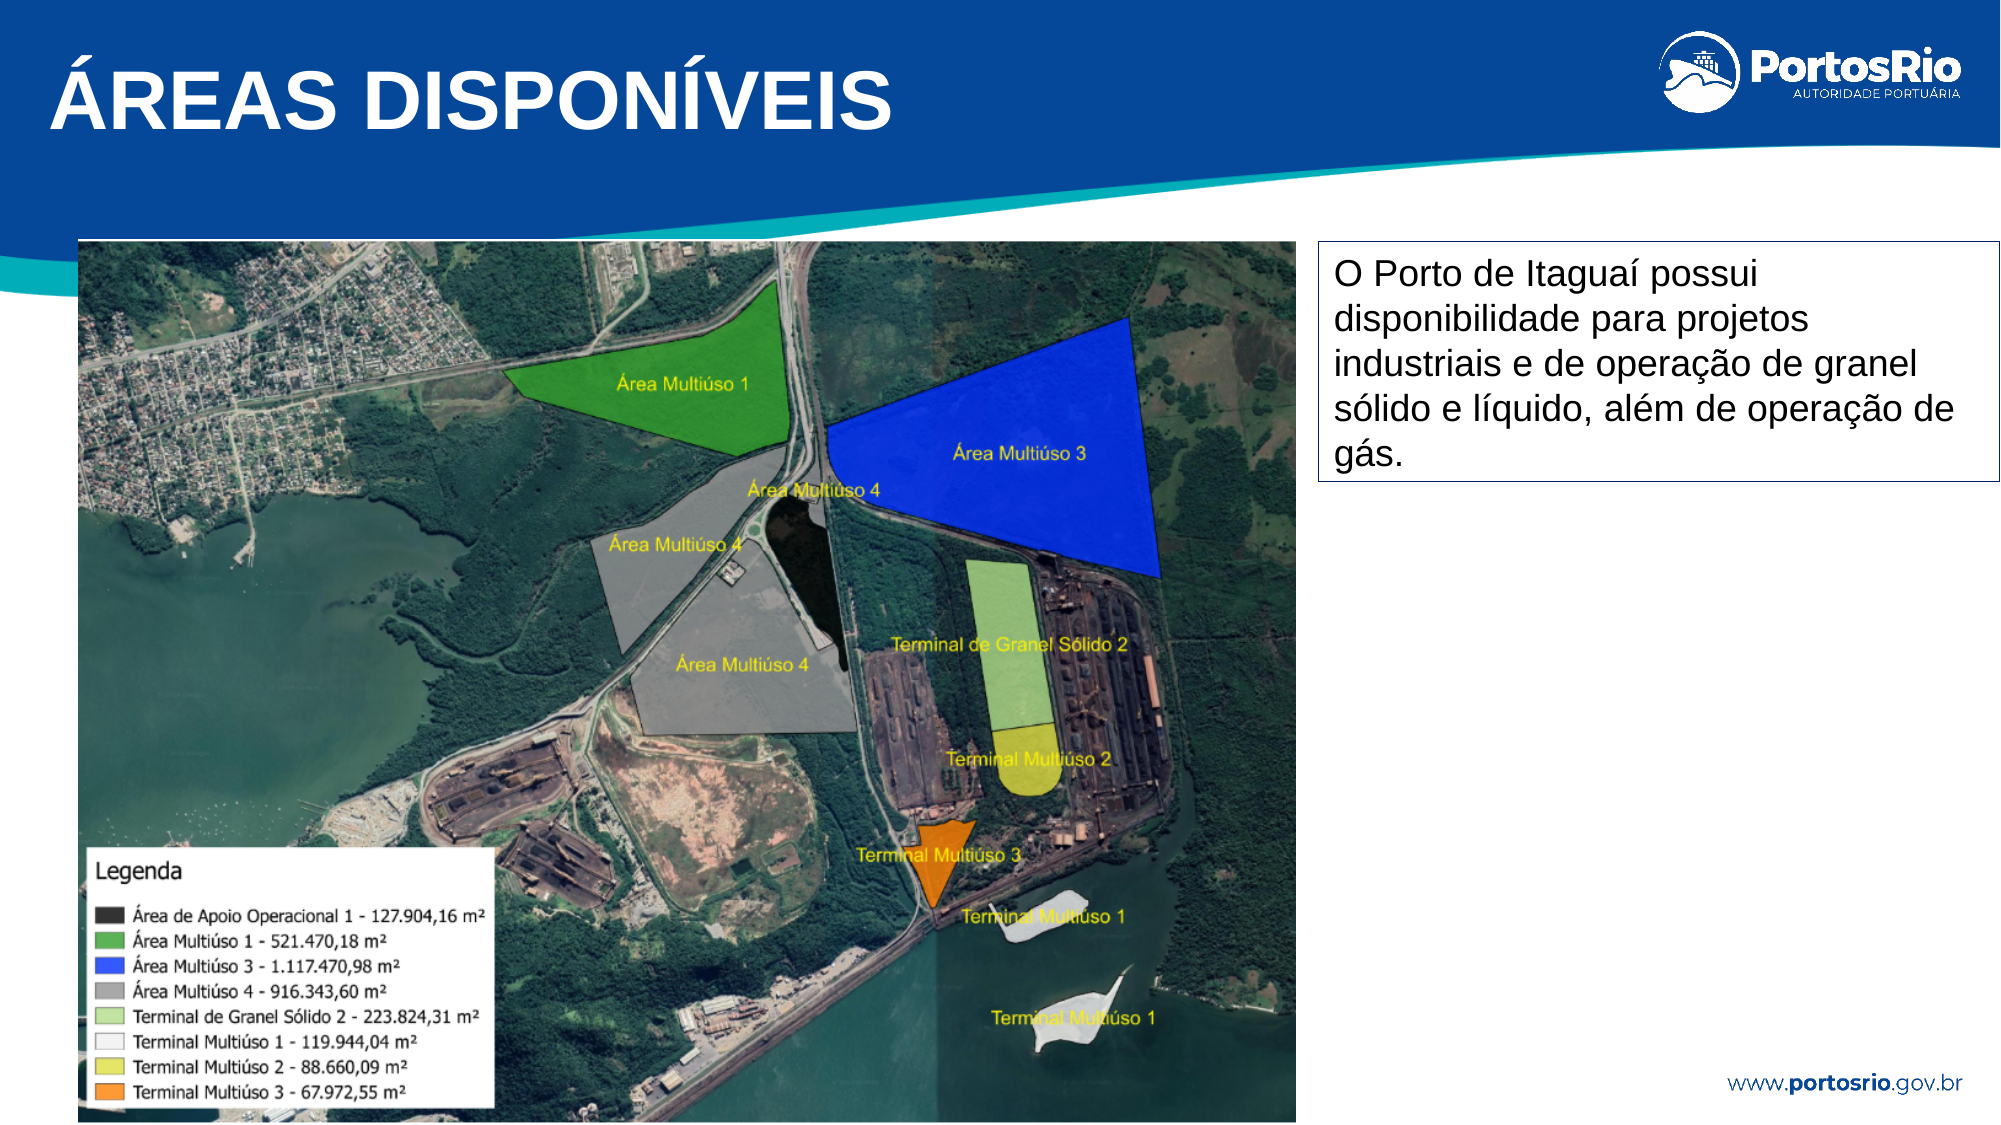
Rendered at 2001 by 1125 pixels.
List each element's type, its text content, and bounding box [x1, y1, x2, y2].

picture [0, 0, 2001, 1125]
text_box O Porto de Itaguaí possui disponibilidade para projetos industriais e de operação de granel sólido e líquido, além de operação de gás. [1318, 241, 2000, 482]
text_box ÁREAS DISPONÍVEIS [33, 30, 1414, 161]
picture [1727, 1071, 1963, 1096]
